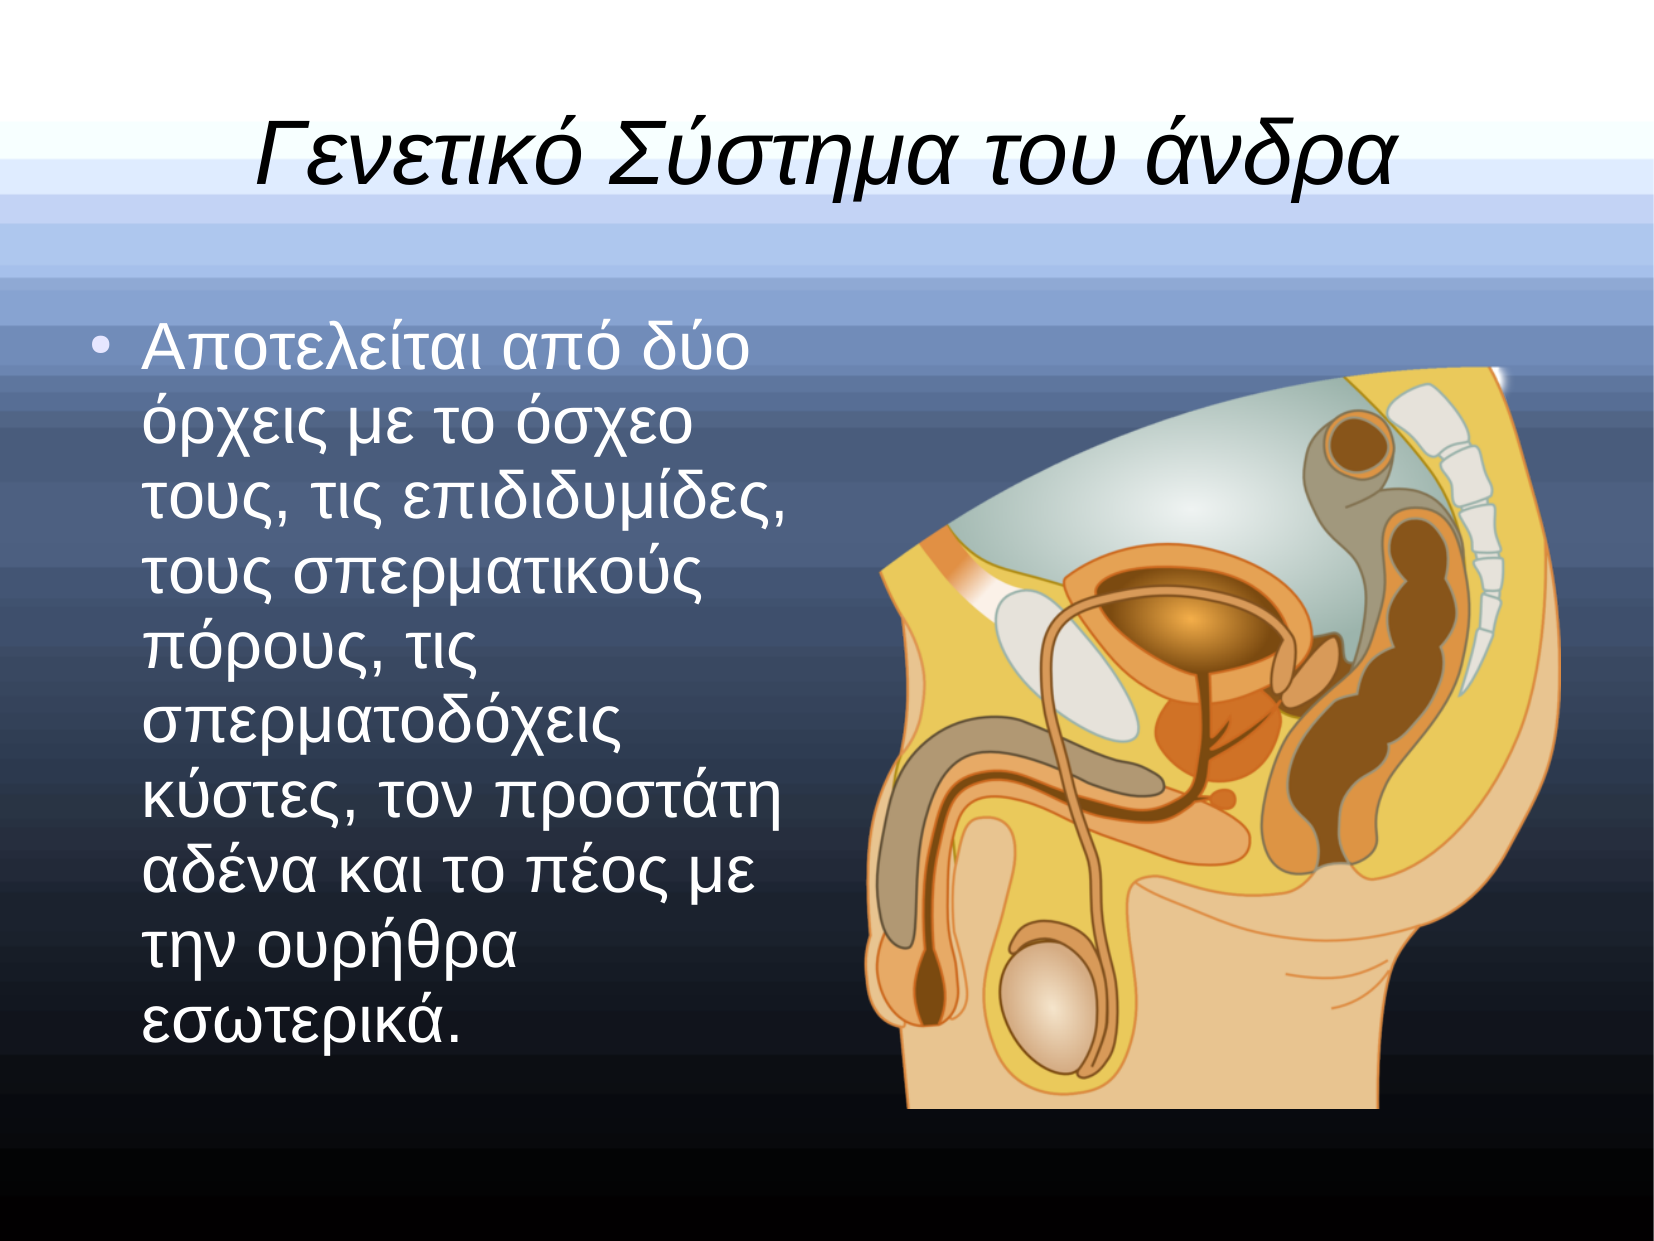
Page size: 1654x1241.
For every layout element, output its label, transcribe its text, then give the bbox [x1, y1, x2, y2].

list Αποτελείται από δύο όρχεις με το όσχεο τους, τις επιδιδυμίδες, τους σπερματικούς πόρους, τις σπερματοδόχεις κύστες, τον προστάτη αδένα και το πέος με την ουρήθρα εσωτερικά. [71, 308, 798, 1063]
picture [0, 0, 1654, 1241]
title Γενετικό Σύστημα του άνδρα [82, 49, 1571, 257]
